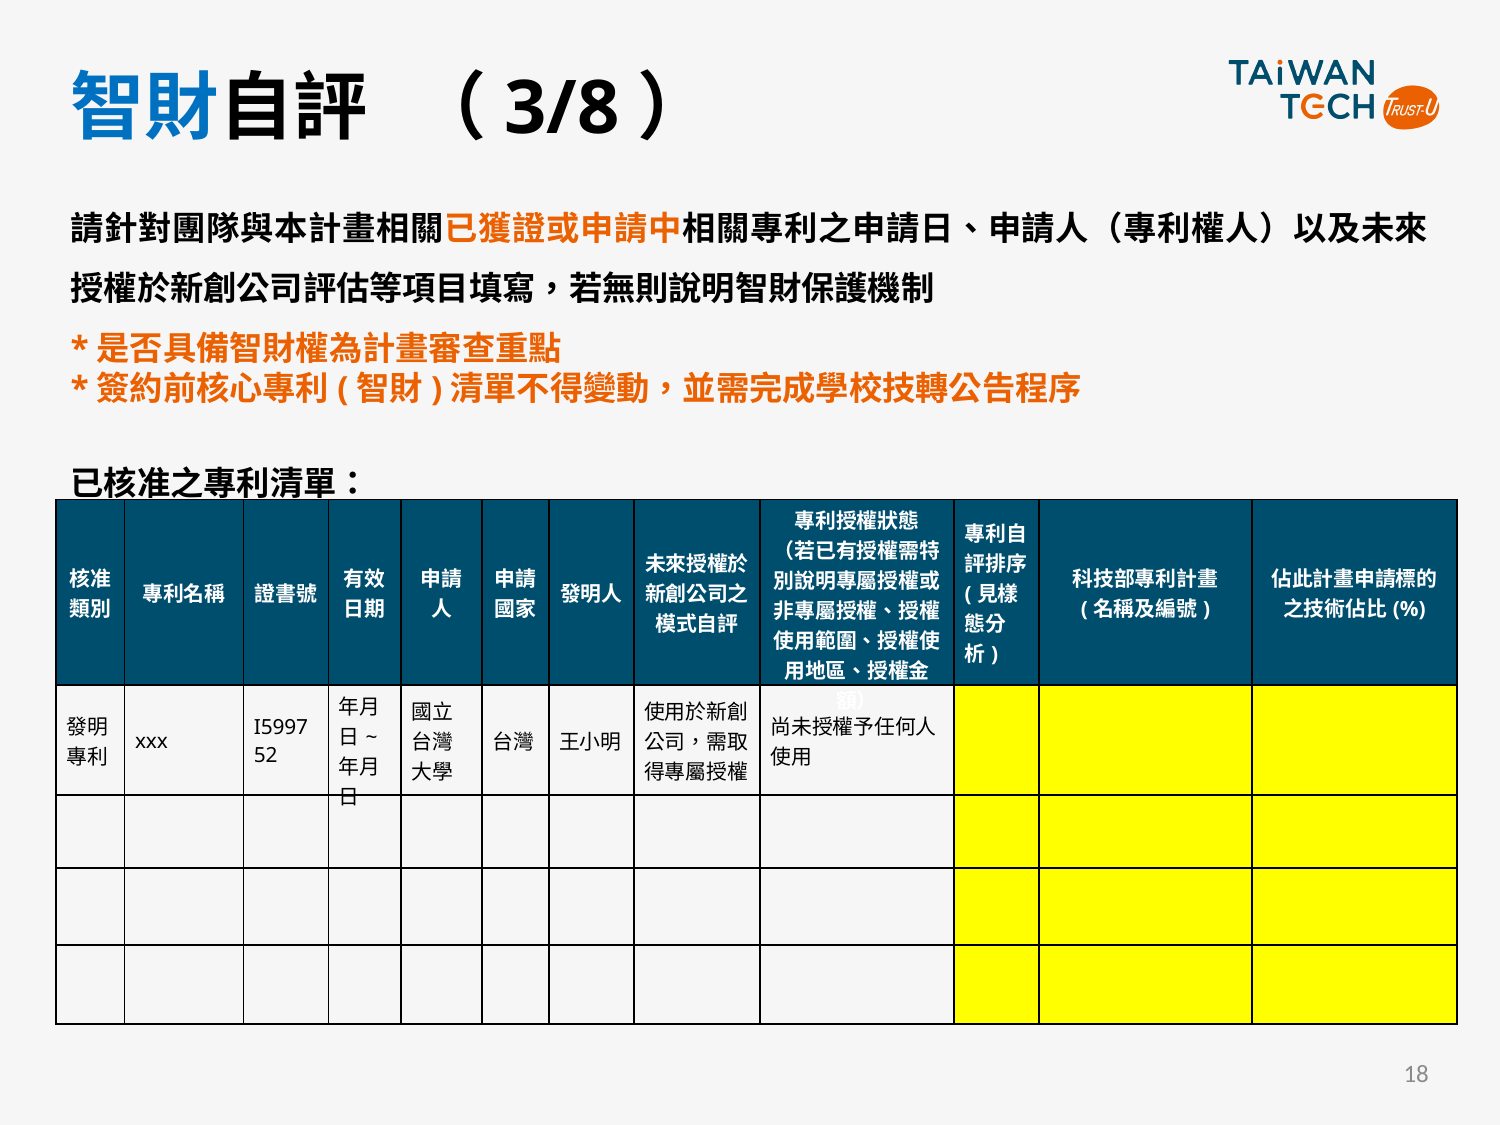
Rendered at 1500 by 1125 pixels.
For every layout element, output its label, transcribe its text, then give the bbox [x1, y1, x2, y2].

table_cell 使用於新創公司，需取得專屬授權 [635, 686, 759, 794]
table_cell [244, 796, 328, 867]
table_cell [550, 796, 633, 867]
table_cell [402, 946, 481, 1023]
table_header 專利名稱 [125, 510, 243, 684]
table_cell [955, 869, 1038, 944]
table_cell 尚未授權予任何人使用 [761, 686, 953, 794]
table_cell [1040, 796, 1251, 867]
table_header 申請國家 [483, 510, 548, 684]
table_cell 年月日~年月日 [329, 686, 400, 794]
table_cell [125, 796, 243, 867]
table_cell 發明專利 [57, 686, 124, 794]
table_header 證書號 [244, 510, 328, 684]
table_cell [550, 946, 633, 1023]
table_cell I599752 [244, 686, 328, 794]
title 智財自評 （3/8） [55, 33, 1444, 156]
table_cell [955, 946, 1038, 1023]
table_cell [244, 946, 328, 1023]
table_cell [635, 869, 759, 944]
table_cell 王小明 [550, 686, 633, 794]
table_cell [1040, 686, 1251, 794]
table_cell [57, 946, 124, 1023]
table_cell [550, 869, 633, 944]
table_cell [761, 796, 953, 867]
table_header 專利授權狀態 （若已有授權需特別說明專屬授權或非專屬授權、授權使用範圍、授權使用地區、授權金額） [761, 510, 953, 684]
table_header 佔此計畫申請標的之技術佔比(%) [1253, 500, 1456, 684]
table_cell [1253, 686, 1456, 794]
table_header 科技部專利計畫 (名稱及編號) [1040, 510, 1251, 684]
table_cell [402, 869, 481, 944]
table_cell [1040, 869, 1251, 944]
table_cell [57, 869, 124, 944]
slide_number <編號> [1106, 1042, 1445, 1103]
table_cell [244, 869, 328, 944]
table_cell [329, 796, 400, 867]
table_cell [955, 686, 1038, 794]
table_cell [1253, 796, 1456, 867]
table_cell [955, 796, 1038, 867]
table_cell 國立台灣大學 [402, 686, 481, 794]
table_cell [329, 946, 400, 1023]
table_header 發明人 [550, 510, 633, 684]
table_cell [761, 869, 953, 944]
table_cell [57, 796, 124, 867]
table_cell [402, 796, 481, 867]
table_cell [1253, 869, 1456, 944]
text_box 已核准之專利清單： [55, 434, 1444, 510]
table_header 專利自評排序 (見樣態分析) [955, 510, 1038, 684]
table_cell [125, 869, 243, 944]
table_cell [1253, 946, 1456, 1023]
table_cell [483, 796, 548, 867]
table_cell 台灣 [483, 686, 548, 794]
table_header 有效日期 [329, 510, 400, 684]
table_header 申請人 [402, 510, 481, 684]
table_cell [483, 946, 548, 1023]
table_cell [761, 946, 953, 1023]
table_cell [635, 946, 759, 1023]
table_cell xxx [125, 686, 243, 794]
table_cell [329, 869, 400, 944]
table_cell [1040, 946, 1251, 1023]
table_header 未來授權於新創公司之模式自評 [635, 510, 759, 684]
table_cell [125, 946, 243, 1023]
table_cell [635, 796, 759, 867]
table_header 核准類別 [57, 510, 124, 684]
text_box 請針對團隊與本計畫相關已獲證或申請中相關專利之申請日、申請人（專利權人）以及未來授權於新創公司評估等項目填寫，若無則說明智財保護機制 *是否具備智財權為計畫審查重點 *簽約前核心專利(智財)清單不得變動，並需完成學校技轉公告程序 [55, 179, 1444, 415]
table_cell [483, 869, 548, 944]
